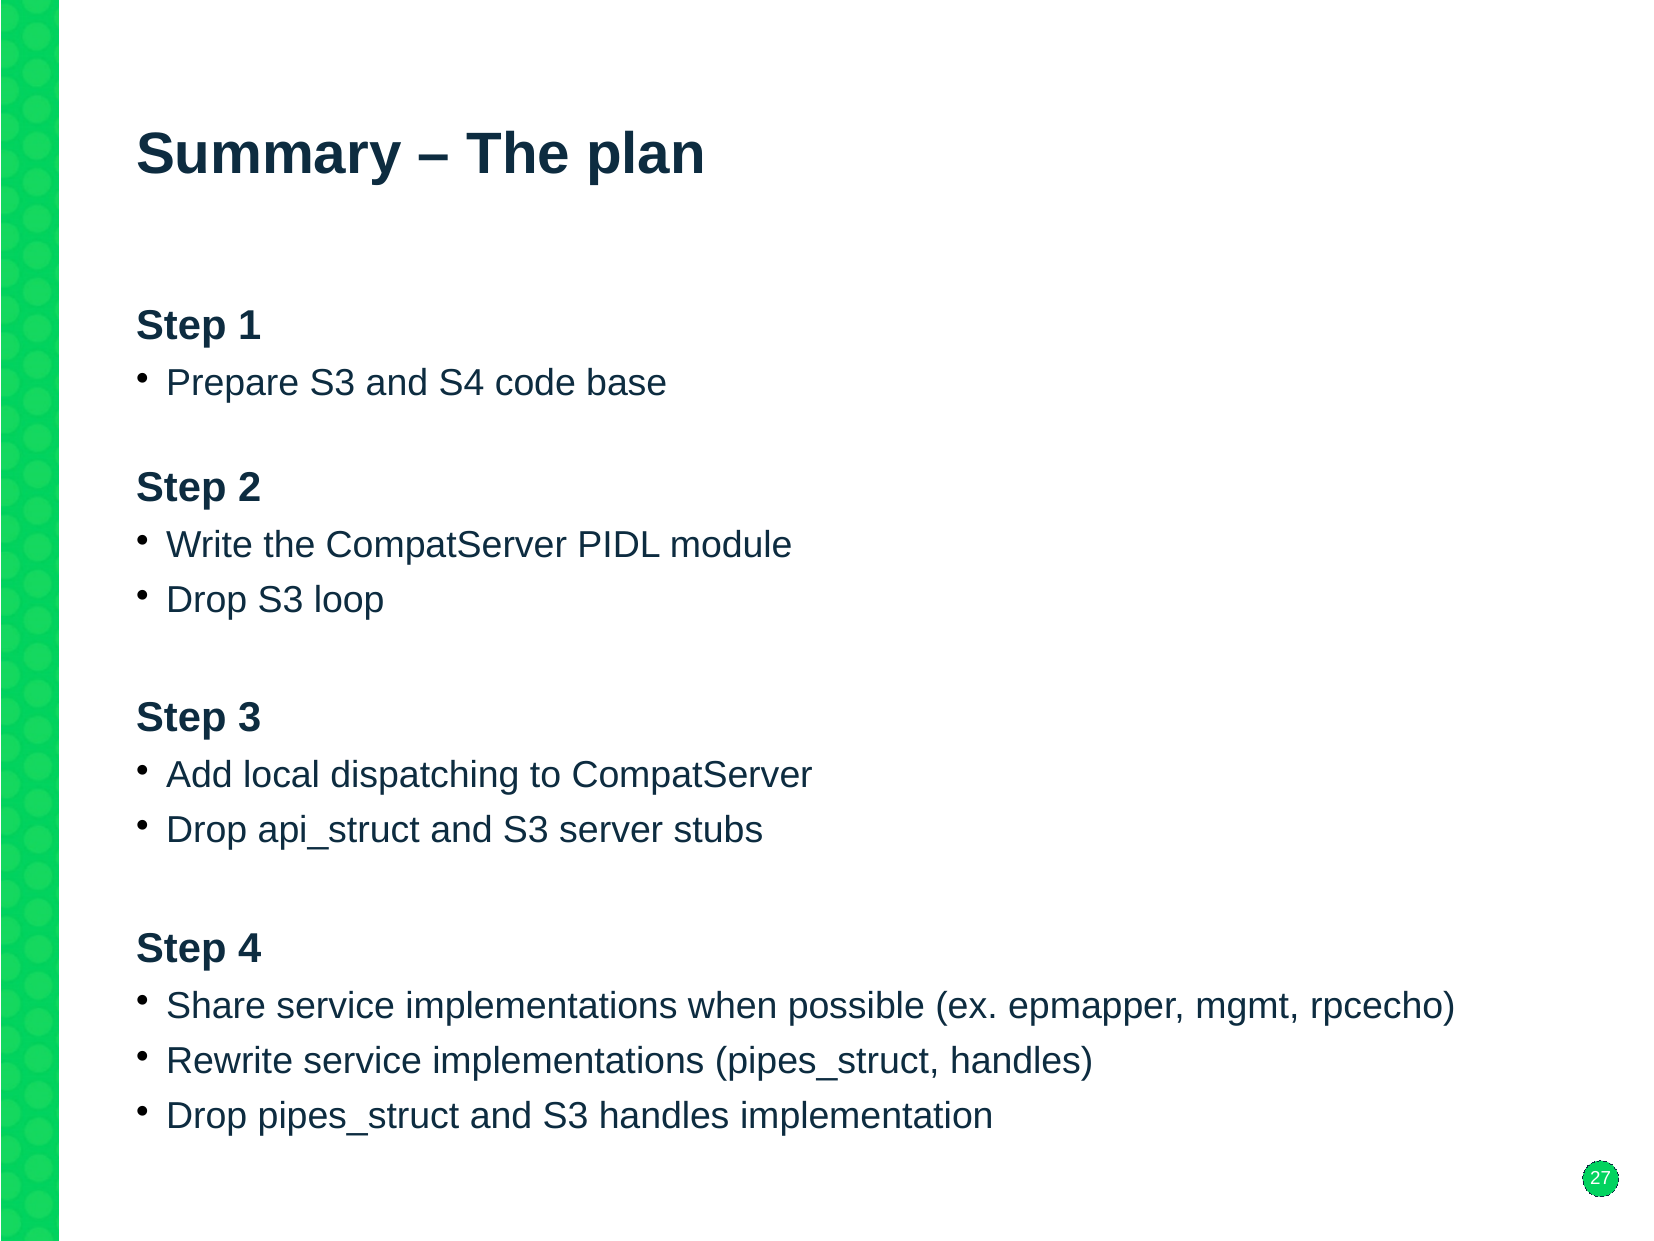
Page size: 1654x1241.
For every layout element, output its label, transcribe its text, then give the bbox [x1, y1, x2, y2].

list Step 1 Prepare S3 and S4 code base Step 2 Write the CompatServer PIDL module Drop S3 loop Step 3 Add local dispatching to CompatServer Drop api_struct and S3 server stubs Step 4 Share service implementations when possible (ex. epmapper, mgmt, rpcecho) Rewrite service implementations (pipes_struct, handles) Drop pipes_struct and S3 handles implementation [121, 290, 1531, 1100]
picture [1, 0, 59, 1241]
title Summary – The plan [121, 49, 1531, 257]
